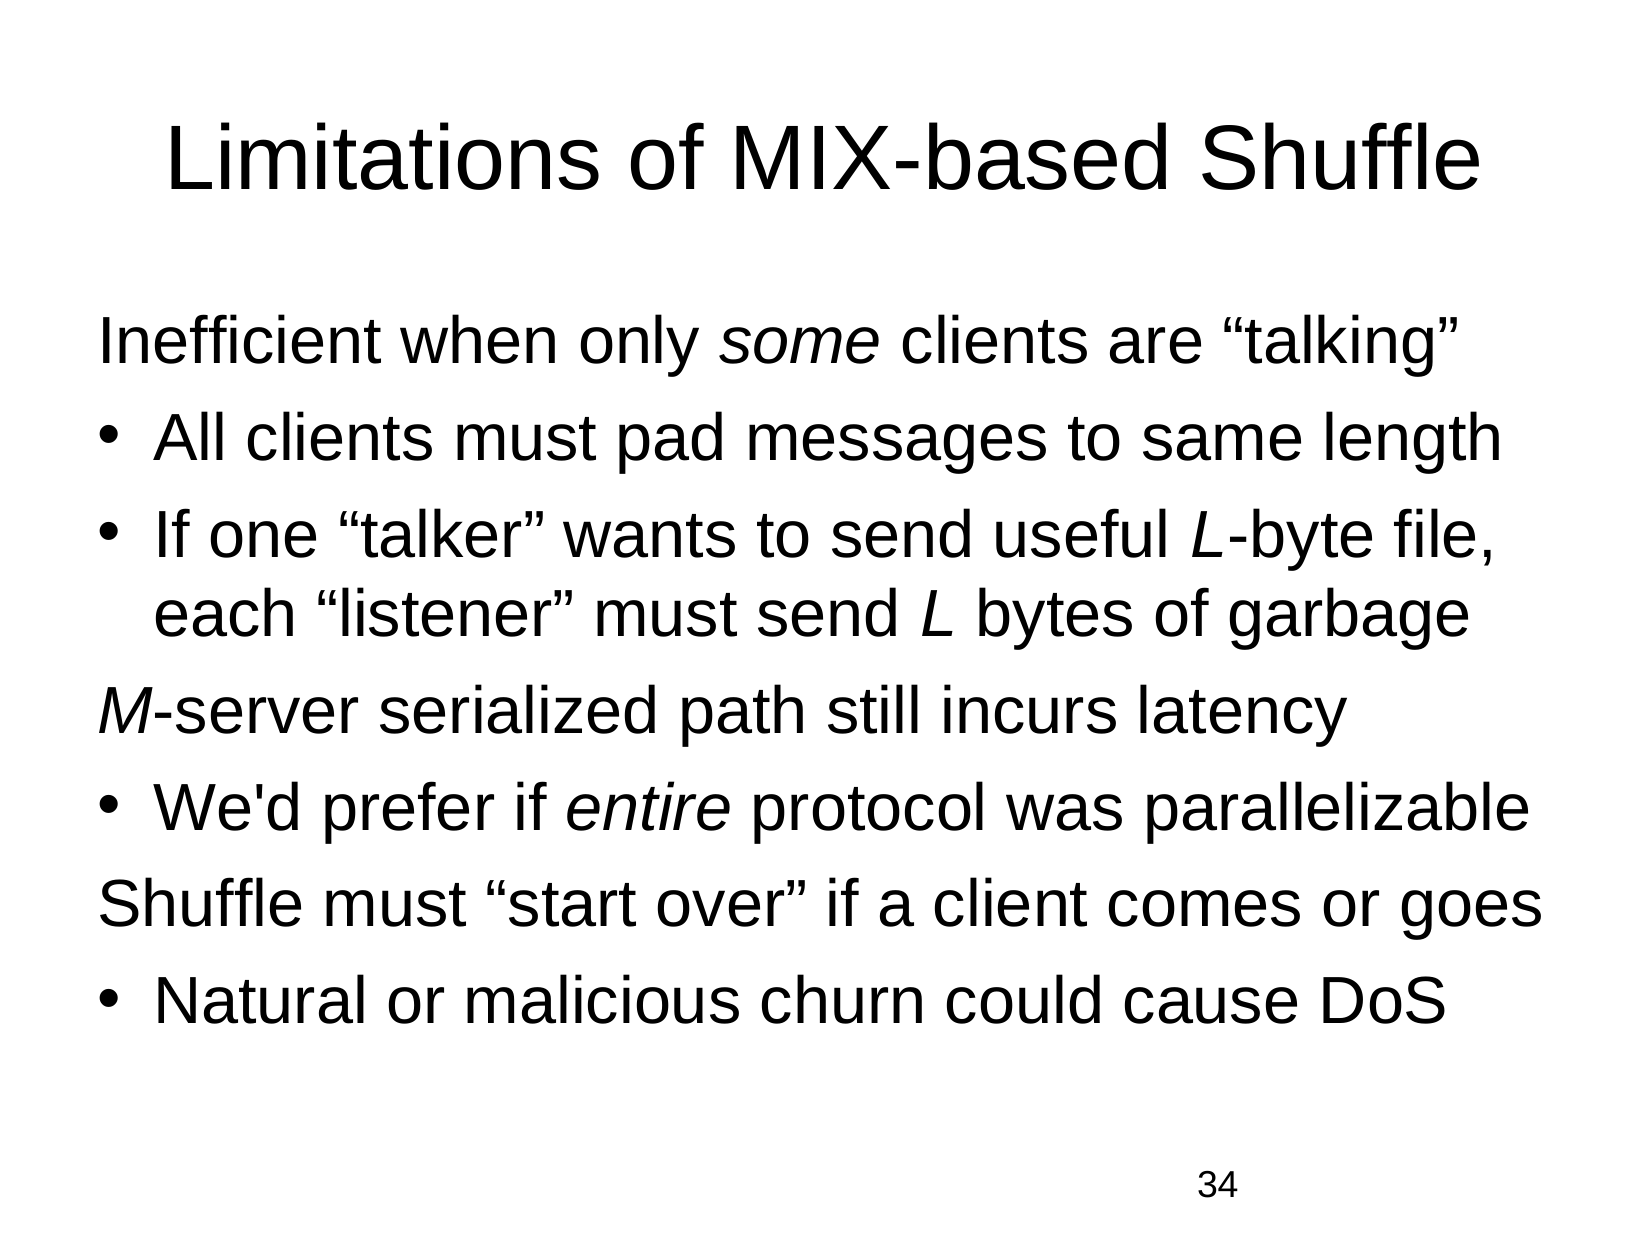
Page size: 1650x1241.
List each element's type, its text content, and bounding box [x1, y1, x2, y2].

title Limitations of MIX-based Shuffle [82, 49, 1568, 257]
list Inefficient when only some clients are “talking” All clients must pad messages to same length If one “talker” wants to send useful L-byte file, each “listener” must send L bytes of garbage M-server serialized path still incurs latency We'd prefer if entire protocol was parallelizable Shuffle must “start over” if a client comes or goes Natural or malicious churn could cause DoS [82, 289, 1568, 1109]
